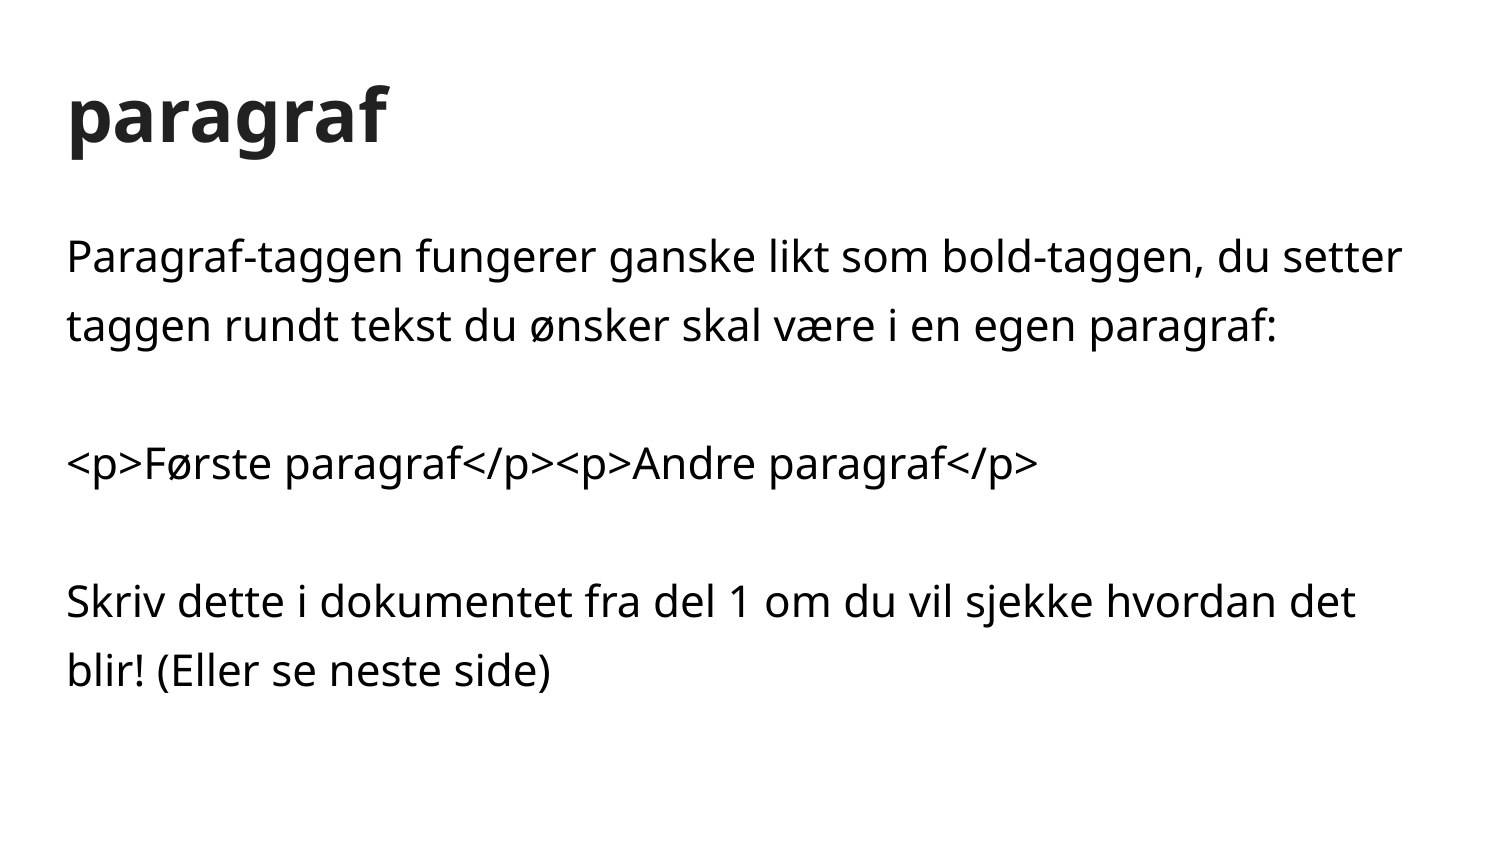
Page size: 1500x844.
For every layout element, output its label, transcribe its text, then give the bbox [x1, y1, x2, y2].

title paragraf [51, 48, 1449, 180]
list Paragraf-taggen fungerer ganske likt som bold-taggen, du setter taggen rundt tekst du ønsker skal være i en egen paragraf: <p>Første paragraf</p><p>Andre paragraf</p> Skriv dette i dokumentet fra del 1 om du vil sjekke hvordan det blir! (Eller se neste side) [51, 201, 1449, 750]
